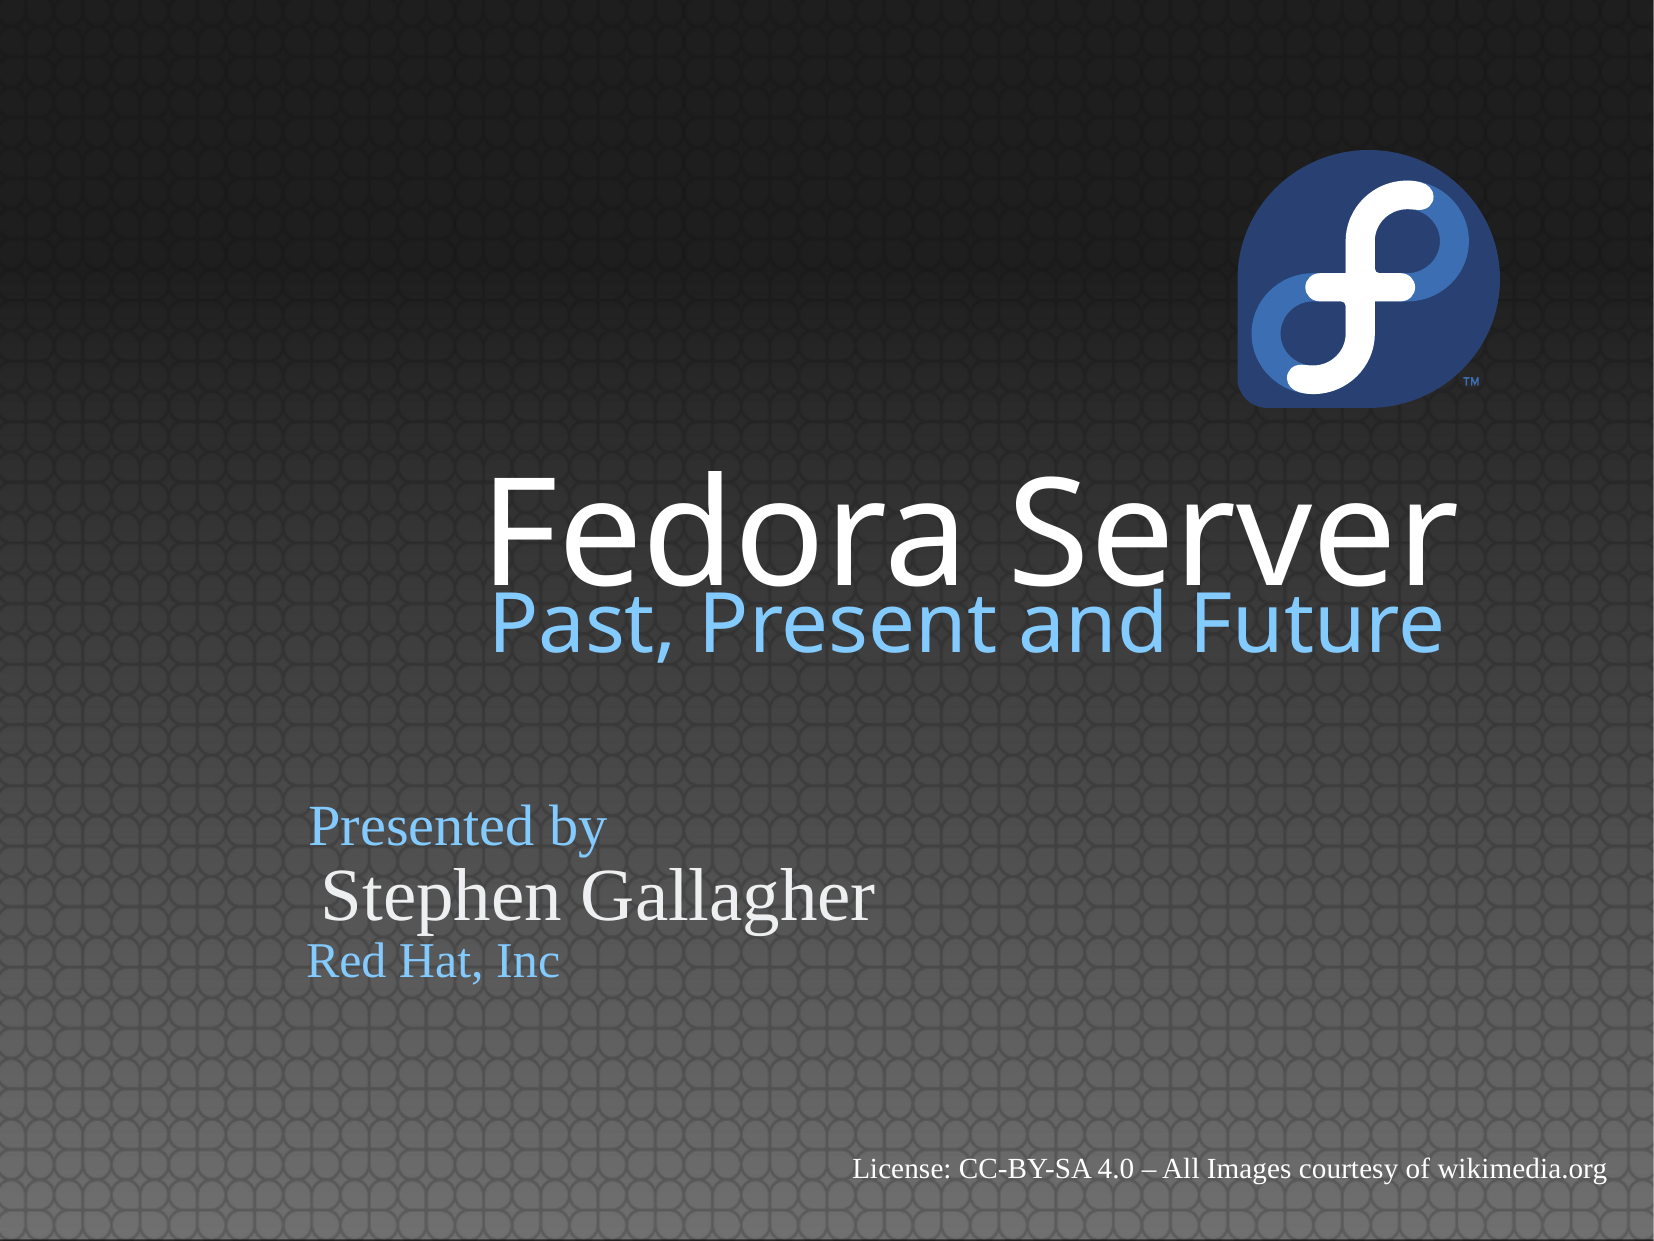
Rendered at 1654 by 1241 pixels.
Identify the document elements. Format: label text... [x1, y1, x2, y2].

text_box Stephen Gallagher [305, 846, 1057, 945]
text_box Fedora Server [37, 417, 1475, 585]
text_box License: CC-BY-SA 4.0 – All Images courtesy of wikimedia.org [64, 1144, 1623, 1229]
subtitle Past, Present and Future [100, 585, 1447, 663]
text_box Presented by [293, 785, 694, 866]
text_box Red Hat, Inc [291, 925, 790, 996]
picture [0, 0, 1654, 1241]
